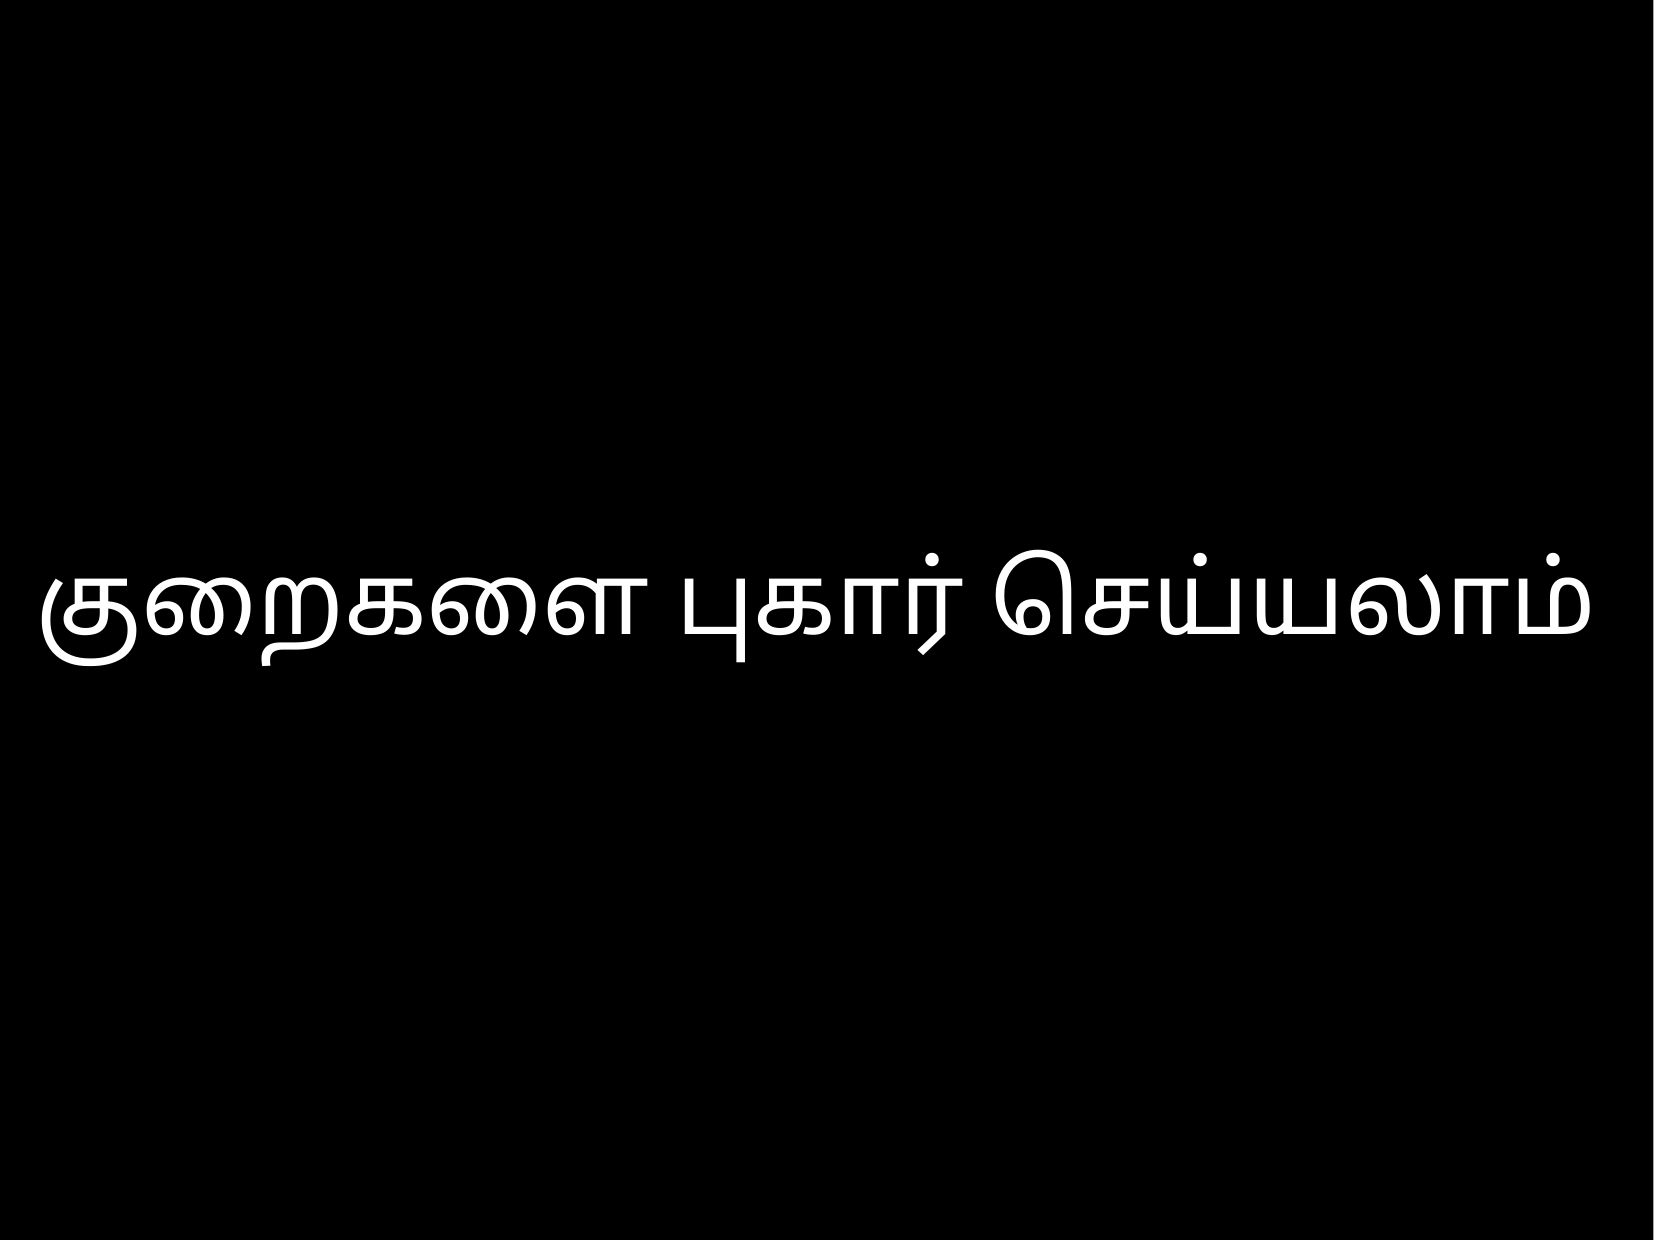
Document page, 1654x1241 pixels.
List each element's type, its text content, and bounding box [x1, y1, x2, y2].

text_box குறைகளை புகார் செய்யலாம் [20, 540, 1611, 711]
